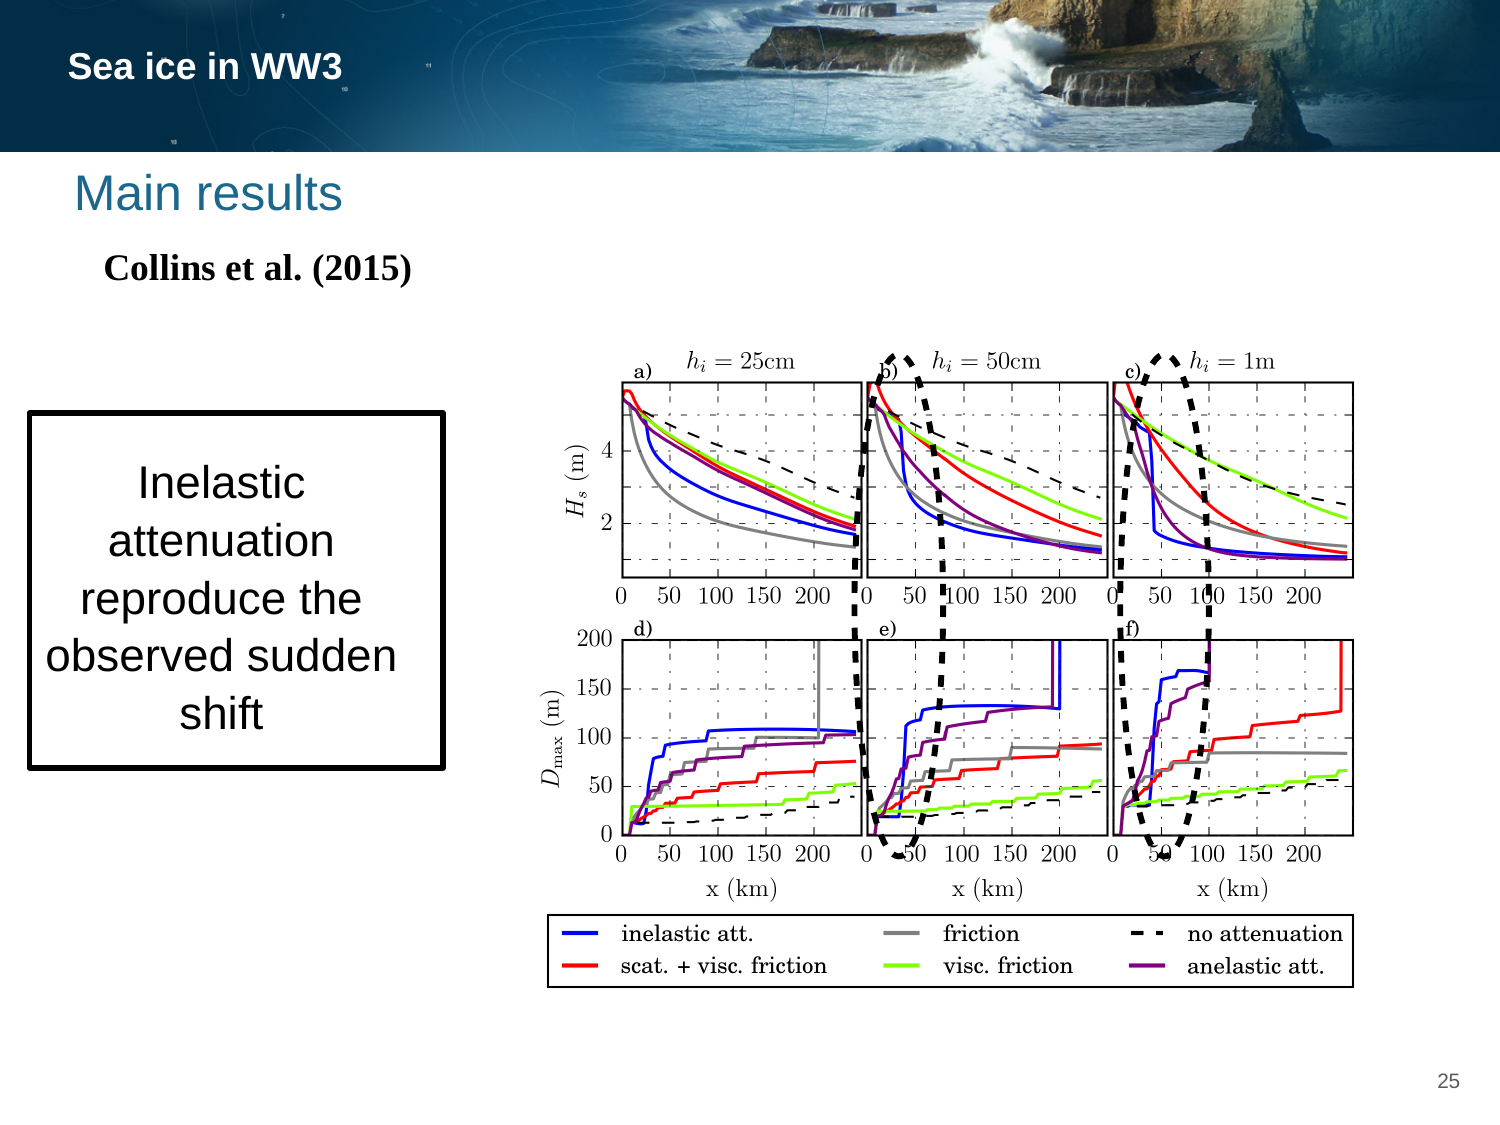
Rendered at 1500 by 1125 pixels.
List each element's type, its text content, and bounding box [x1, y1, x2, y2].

title Main results [59, 102, 1244, 278]
text_box Collins et al. (2015) [88, 240, 709, 301]
text_box Inelastic attenuation reproduce the observed sudden shift [32, 442, 414, 744]
title Sea ice in WW3 [52, 29, 621, 100]
picture [0, 0, 1500, 152]
picture [531, 328, 1357, 1004]
